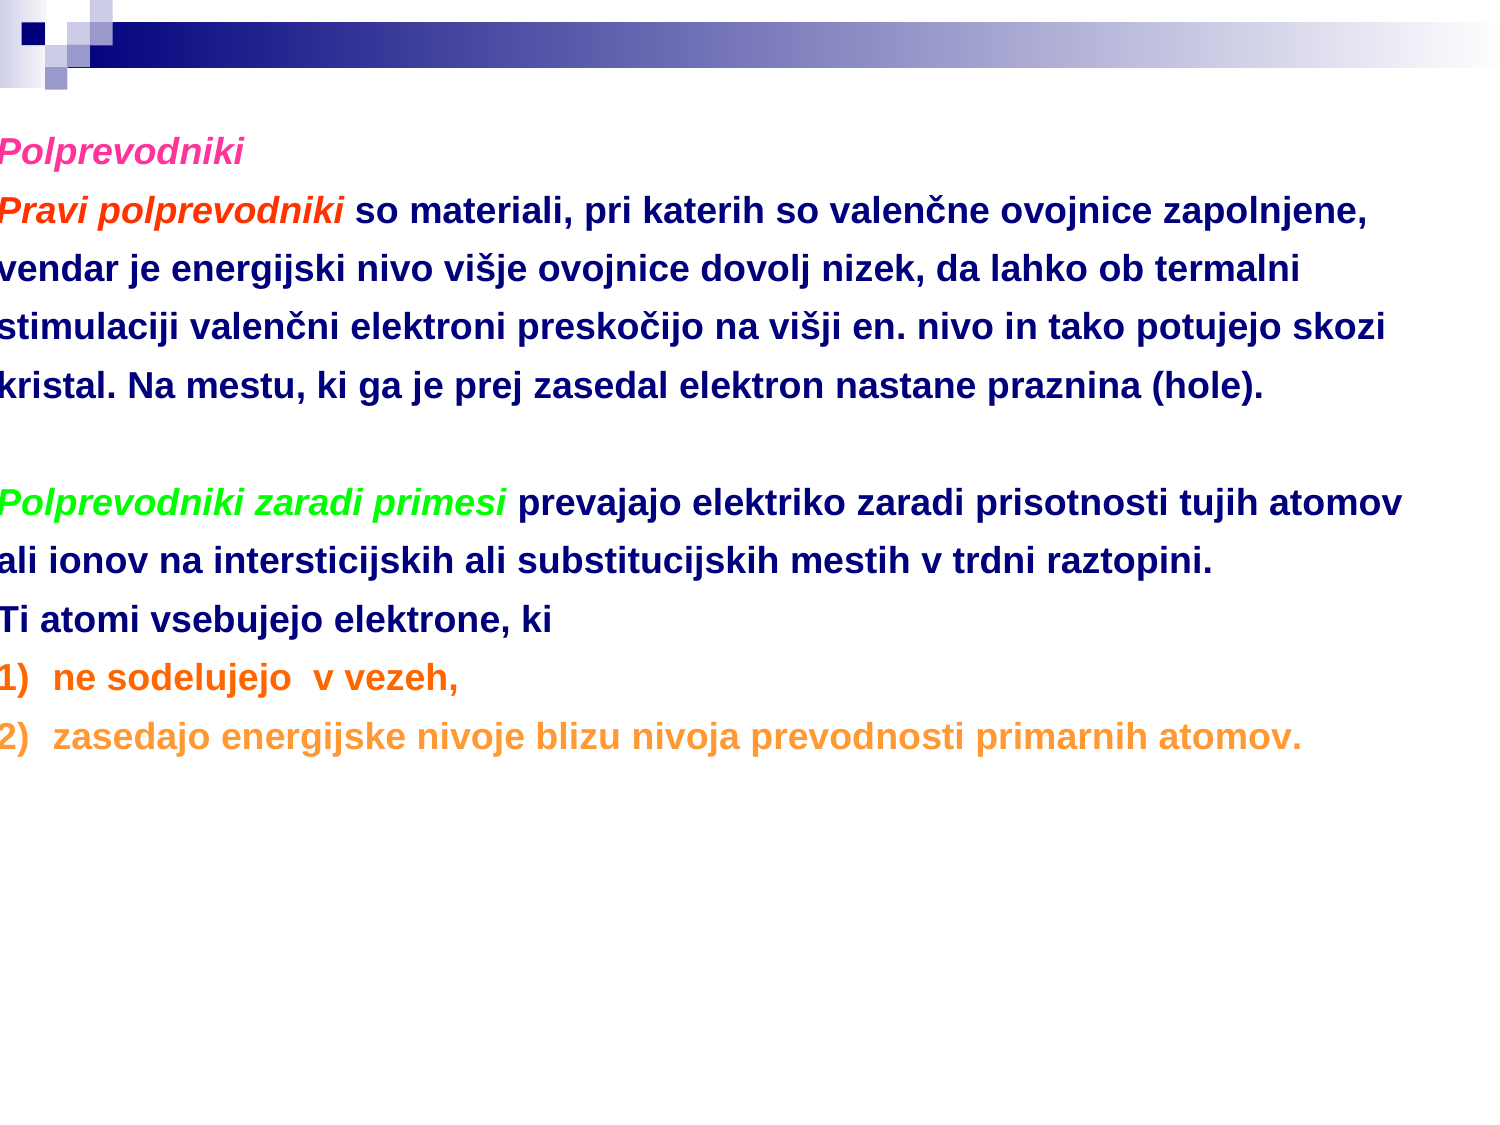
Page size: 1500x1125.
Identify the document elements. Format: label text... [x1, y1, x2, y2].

text_box Polprevodniki Pravi polprevodniki so materiali, pri katerih so valenčne ovojnice zapolnjene, vendar je energijski nivo višje ovojnice dovolj nizek, da lahko ob termalni stimulaciji valenčni elektroni preskočijo na višji en. nivo in tako potujejo skozi kristal. Na mestu, ki ga je prej zasedal elektron nastane praznina (hole). Polprevodniki zaradi primesi prevajajo elektriko zaradi prisotnosti tujih atomov ali ionov na intersticijskih ali substitucijskih mestih v trdni raztopini. Ti atomi vsebujejo elektrone, ki ne sodelujejo v vezeh, zasedajo energijske nivoje blizu nivoja prevodnosti primarnih atomov. [0, 105, 1500, 765]
